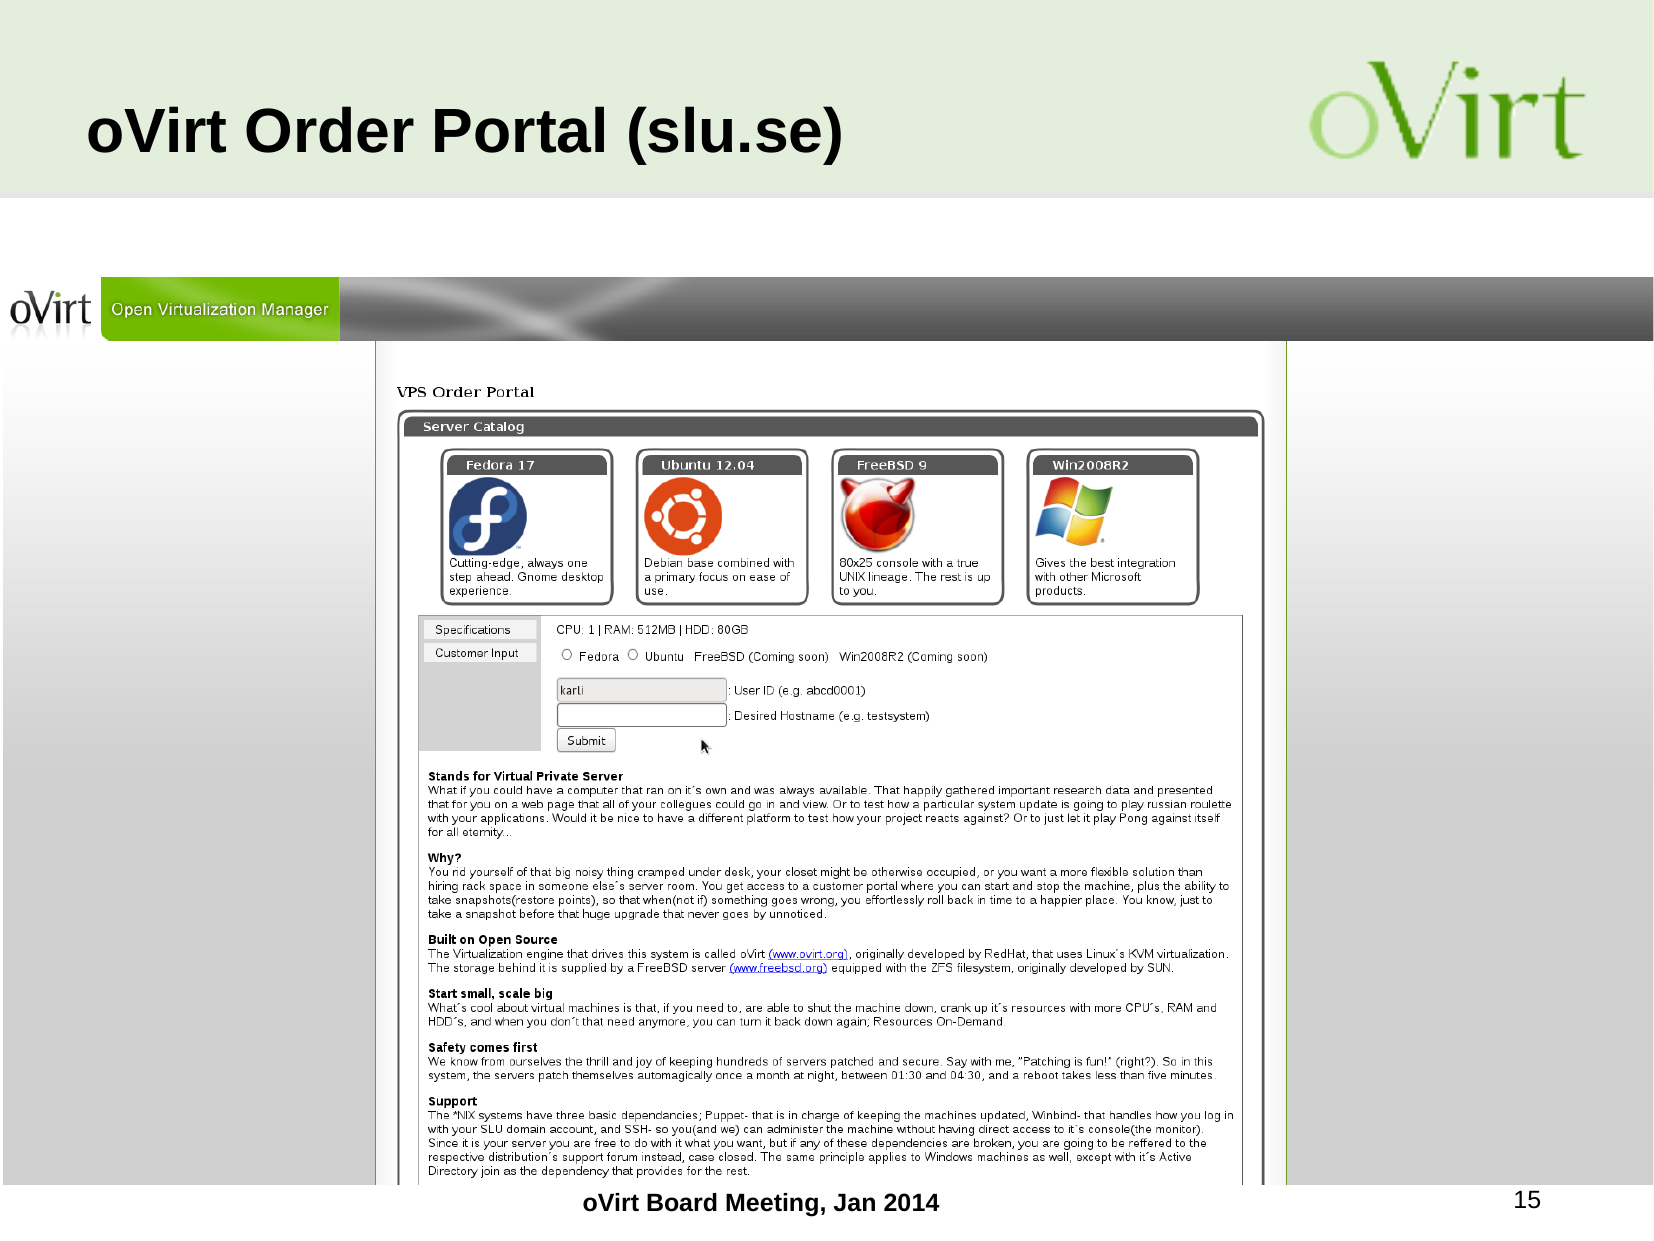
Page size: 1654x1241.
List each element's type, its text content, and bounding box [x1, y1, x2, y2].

picture [3, 277, 1654, 1185]
title oVirt Order Portal (slu.se) [86, 36, 1307, 225]
picture [1307, 36, 1613, 180]
